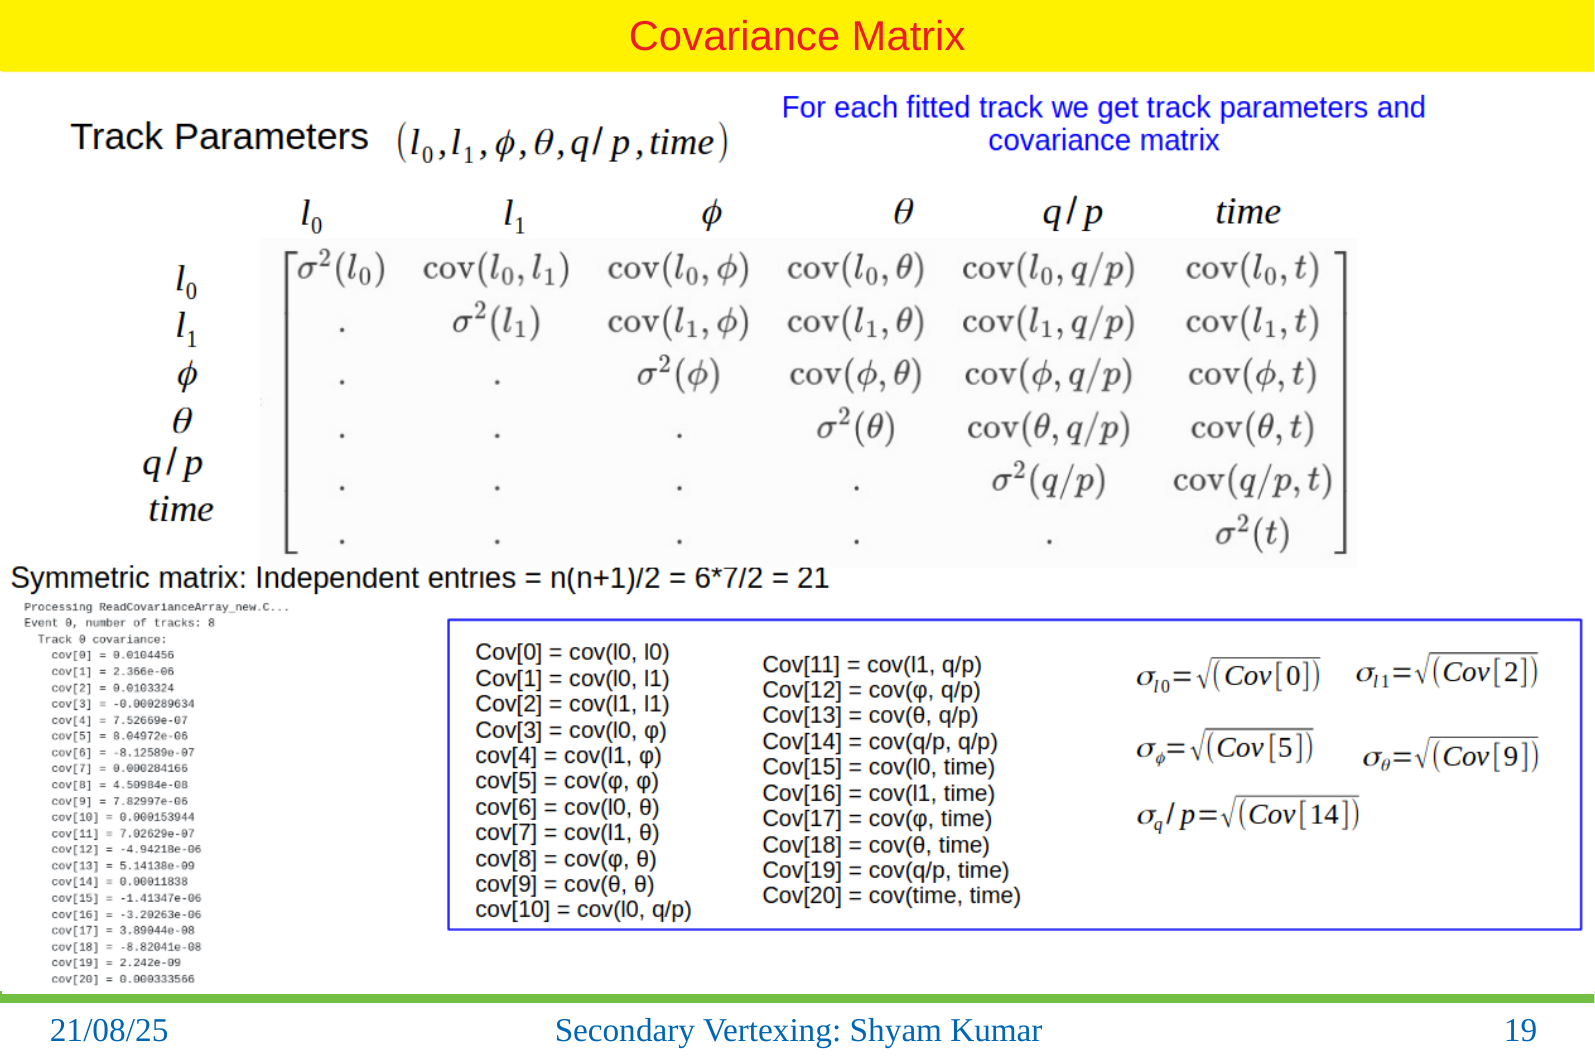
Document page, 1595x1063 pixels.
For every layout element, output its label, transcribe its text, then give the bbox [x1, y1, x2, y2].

picture [2, 71, 1595, 994]
title Covariance Matrix [0, 0, 1595, 71]
